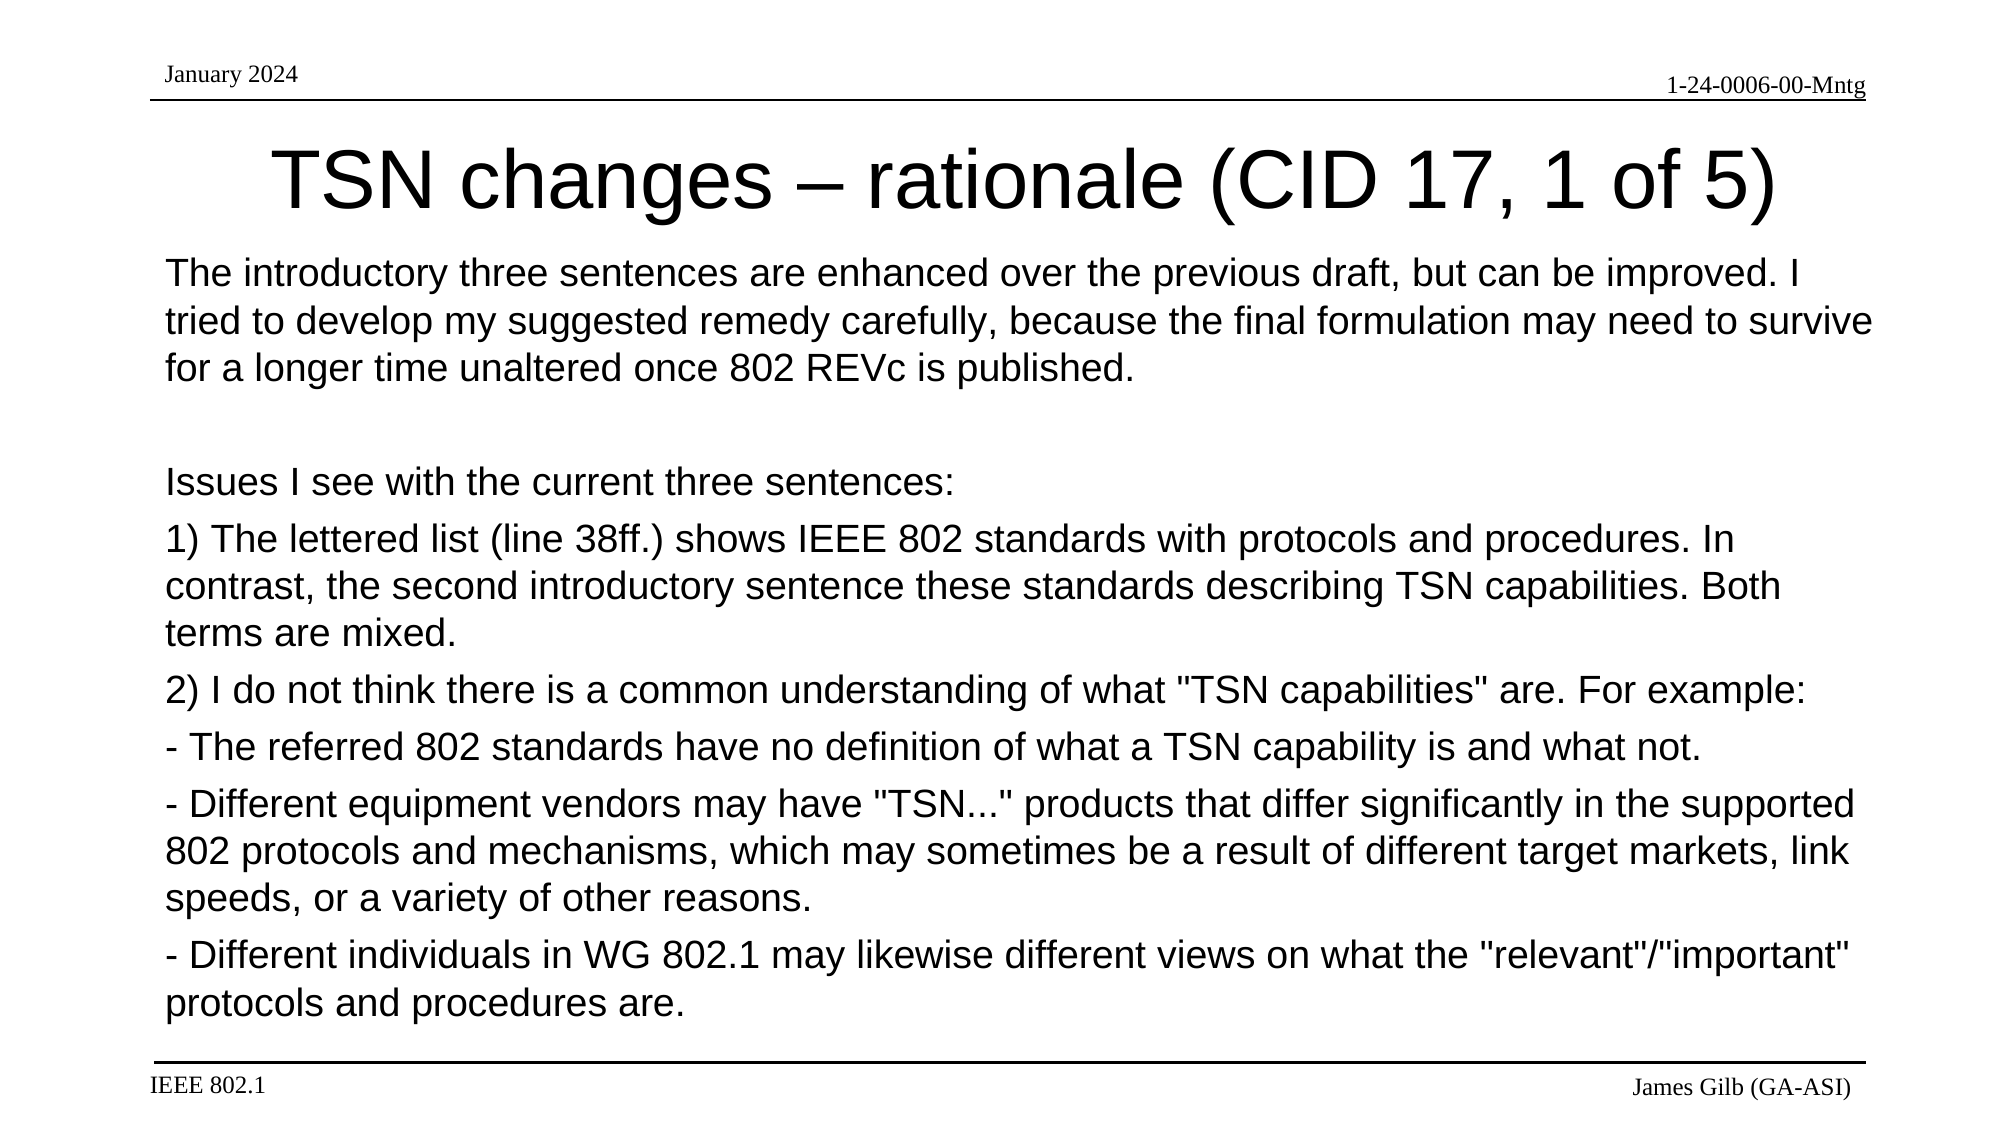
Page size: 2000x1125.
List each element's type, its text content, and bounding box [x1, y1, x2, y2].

title TSN changes – rationale (CID 17, 1 of 5) [150, 112, 1900, 238]
list The introductory three sentences are enhanced over the previous draft, but can be improved. I tried to develop my suggested remedy carefully, because the final formulation may need to survive for a longer time unaltered once 802 REVc is published. Issues I see with the current three sentences: 1) The lettered list (line 38ff.) shows IEEE 802 standards with protocols and procedures. In contrast, the second introductory sentence these standards describing TSN capabilities. Both terms are mixed. 2) I do not think there is a common understanding of what "TSN capabilities" are. For example: - The referred 802 standards have no definition of what a TSN capability is and what not. - Different equipment vendors may have "TSN..." products that differ significantly in the supported 802 protocols and mechanisms, which may sometimes be a result of different target markets, link speeds, or a variety of other reasons. - Different individuals in WG 802.1 may likewise different views on what the "relevant"/"important" protocols and procedures are. [149, 239, 1900, 1051]
